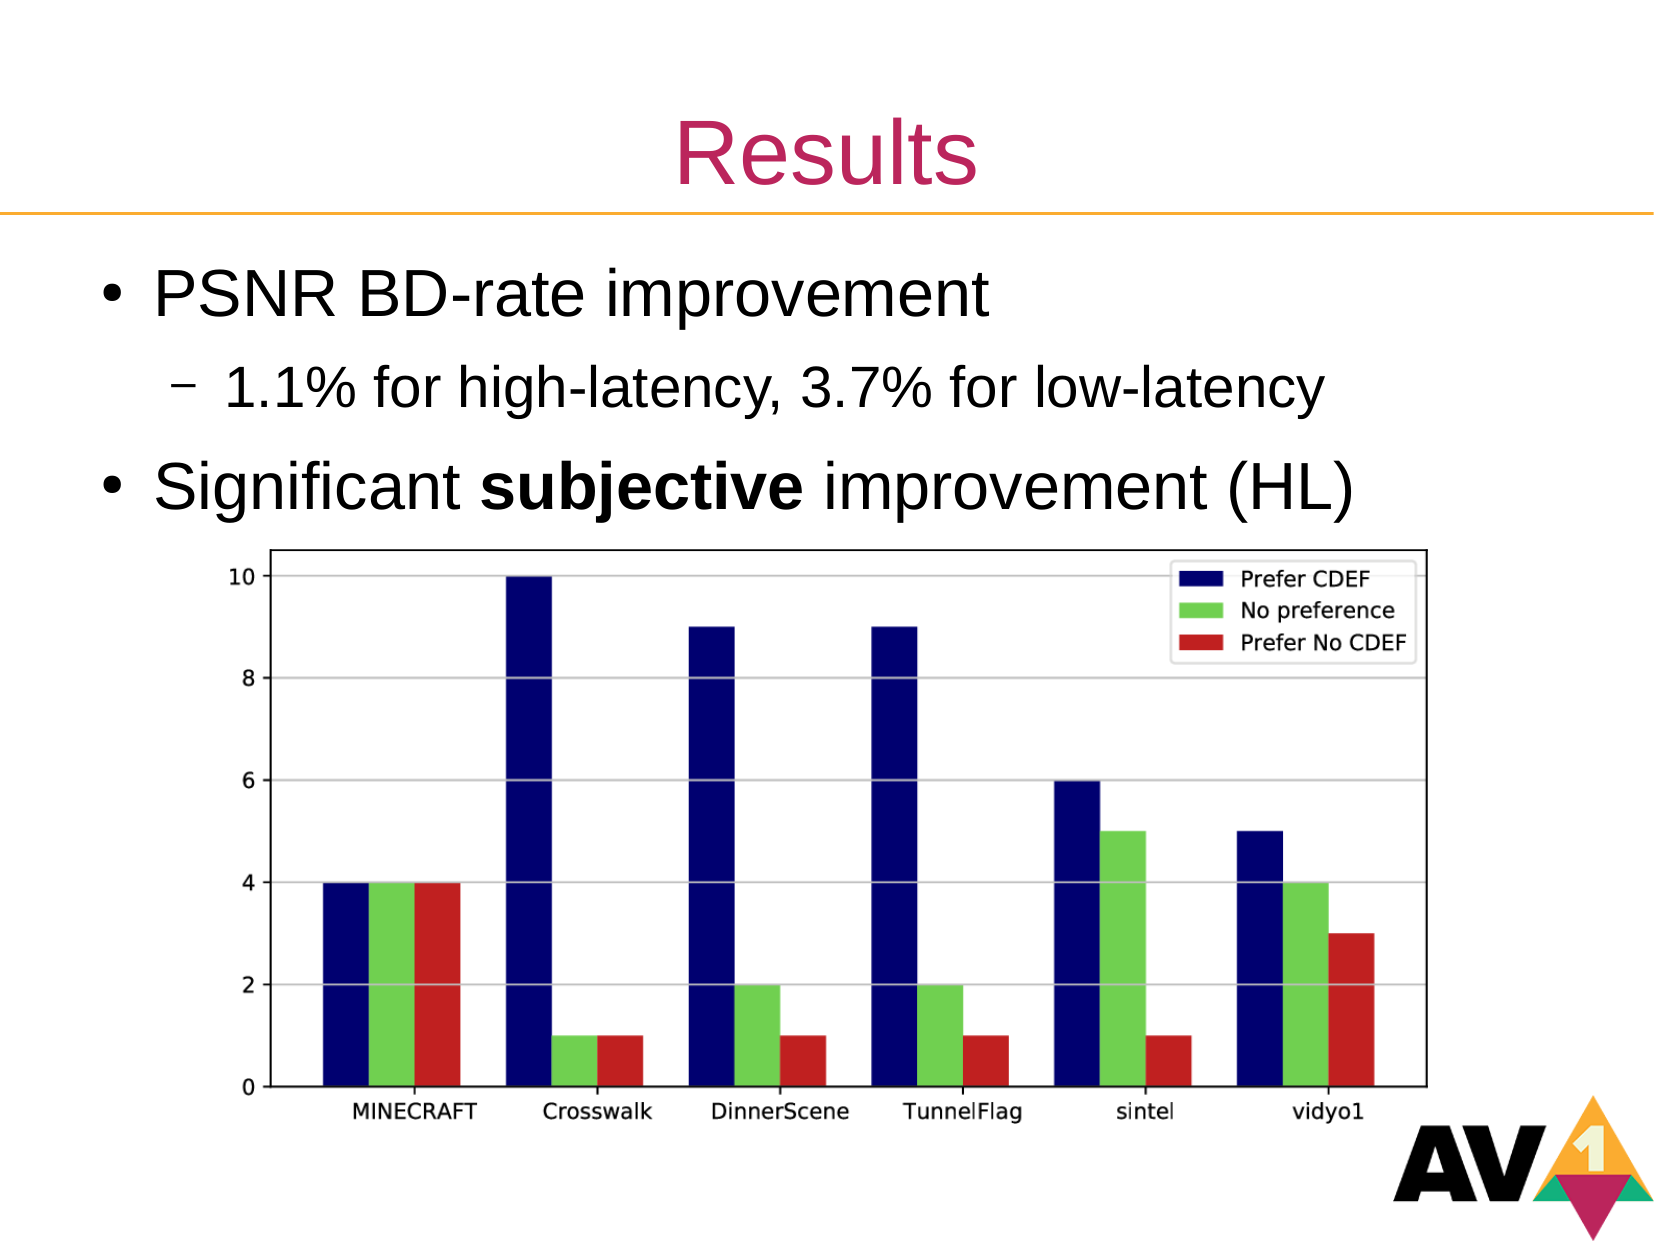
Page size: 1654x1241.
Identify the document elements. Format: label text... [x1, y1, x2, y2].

list PSNR BD-rate improvement 1.1% for high-latency, 3.7% for low-latency Significant subjective improvement (HL) [82, 256, 1571, 1010]
title Results [82, 49, 1571, 256]
picture [230, 549, 1654, 1241]
